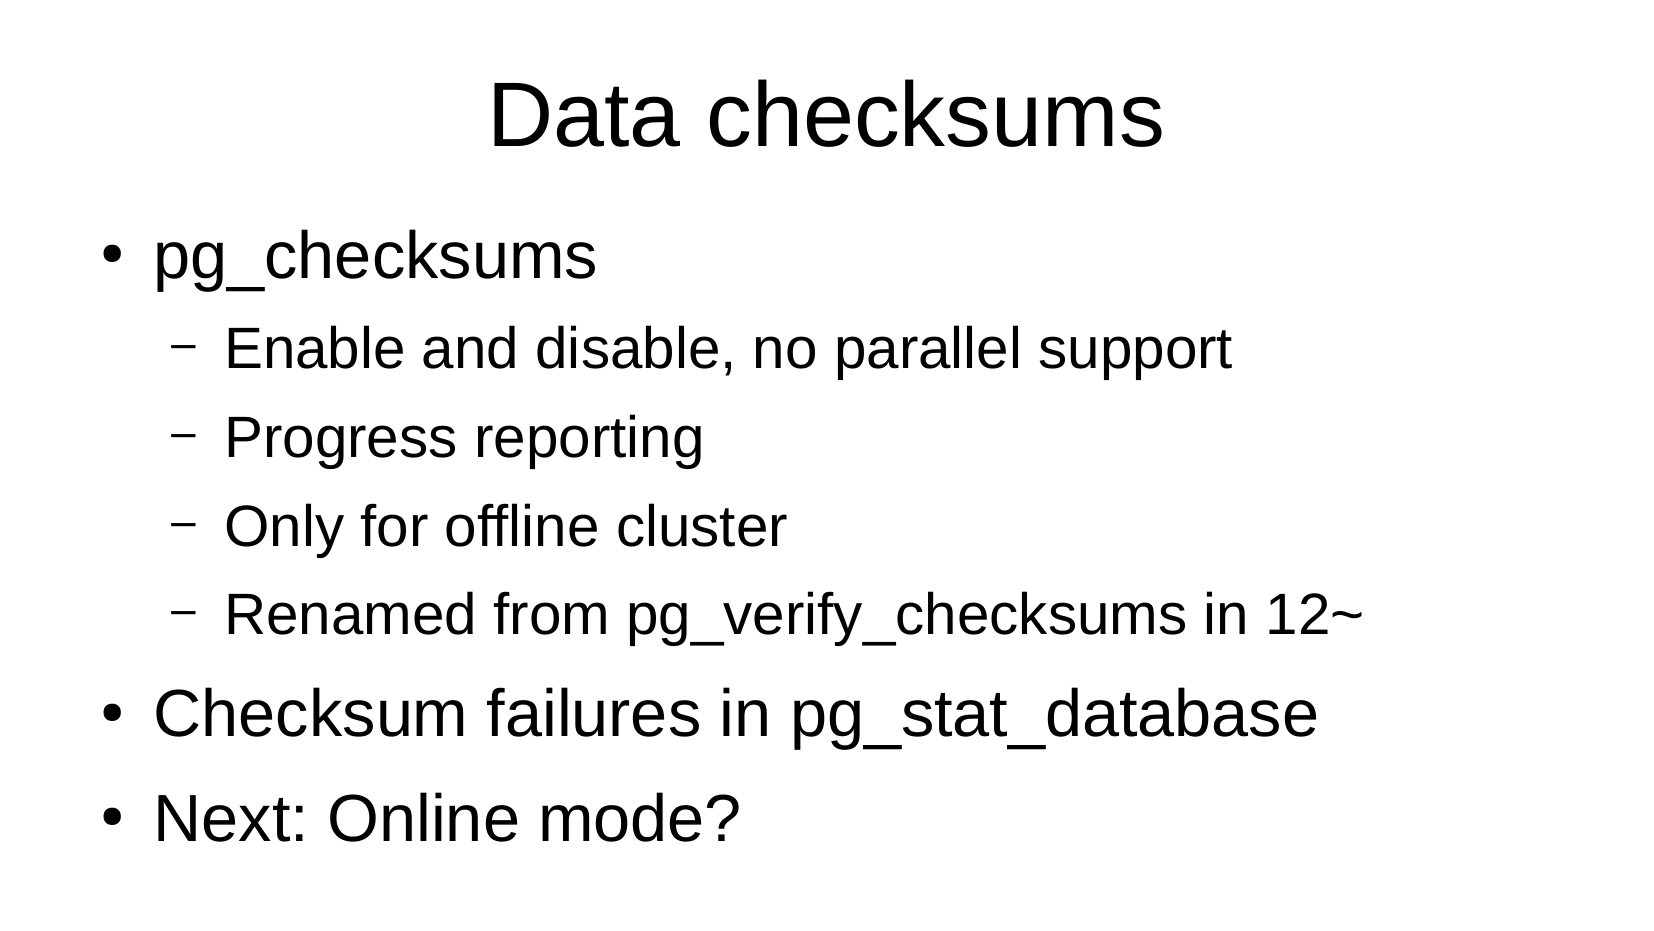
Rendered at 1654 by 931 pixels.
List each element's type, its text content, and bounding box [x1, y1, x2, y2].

list pg_checksums Enable and disable, no parallel support Progress reporting Only for offline cluster Renamed from pg_verify_checksums in 12~ Checksum failures in pg_stat_database Next: Online mode? [82, 217, 1571, 871]
title Data checksums [82, 37, 1571, 193]
